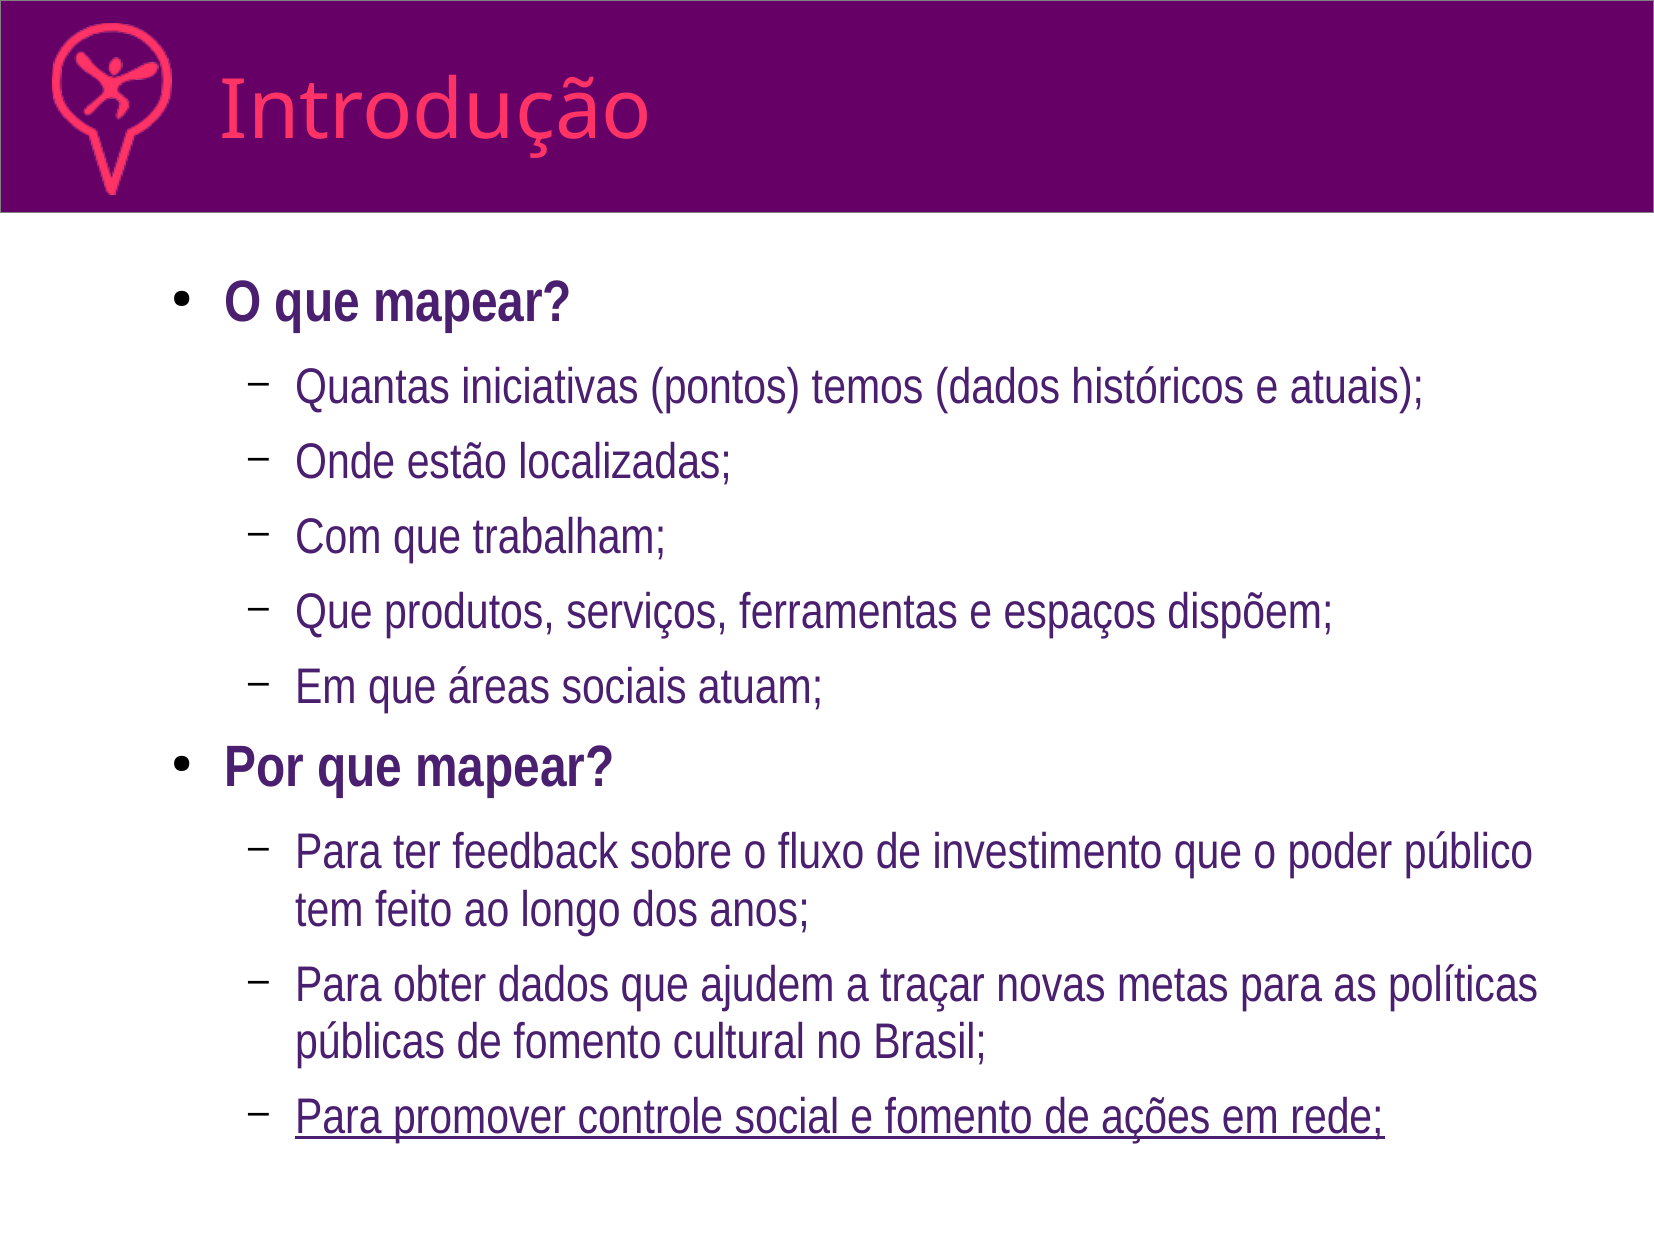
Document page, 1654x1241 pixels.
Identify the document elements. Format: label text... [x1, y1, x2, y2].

title Introdução [172, 23, 1595, 190]
list O que mapear? Quantas iniciativas (pontos) temos (dados históricos e atuais); Onde estão localizadas; Com que trabalham; Que produtos, serviços, ferramentas e espaços dispõem; Em que áreas sociais atuam; Por que mapear? Para ter feedback sobre o fluxo de investimento que o poder público tem feito ao longo dos anos; Para obter dados que ajudem a traçar novas metas para as políticas públicas de fomento cultural no Brasil; Para promover controle social e fomento de ações em rede; [82, 266, 1571, 1205]
text_box [0, 0, 1654, 213]
picture [52, 23, 172, 195]
